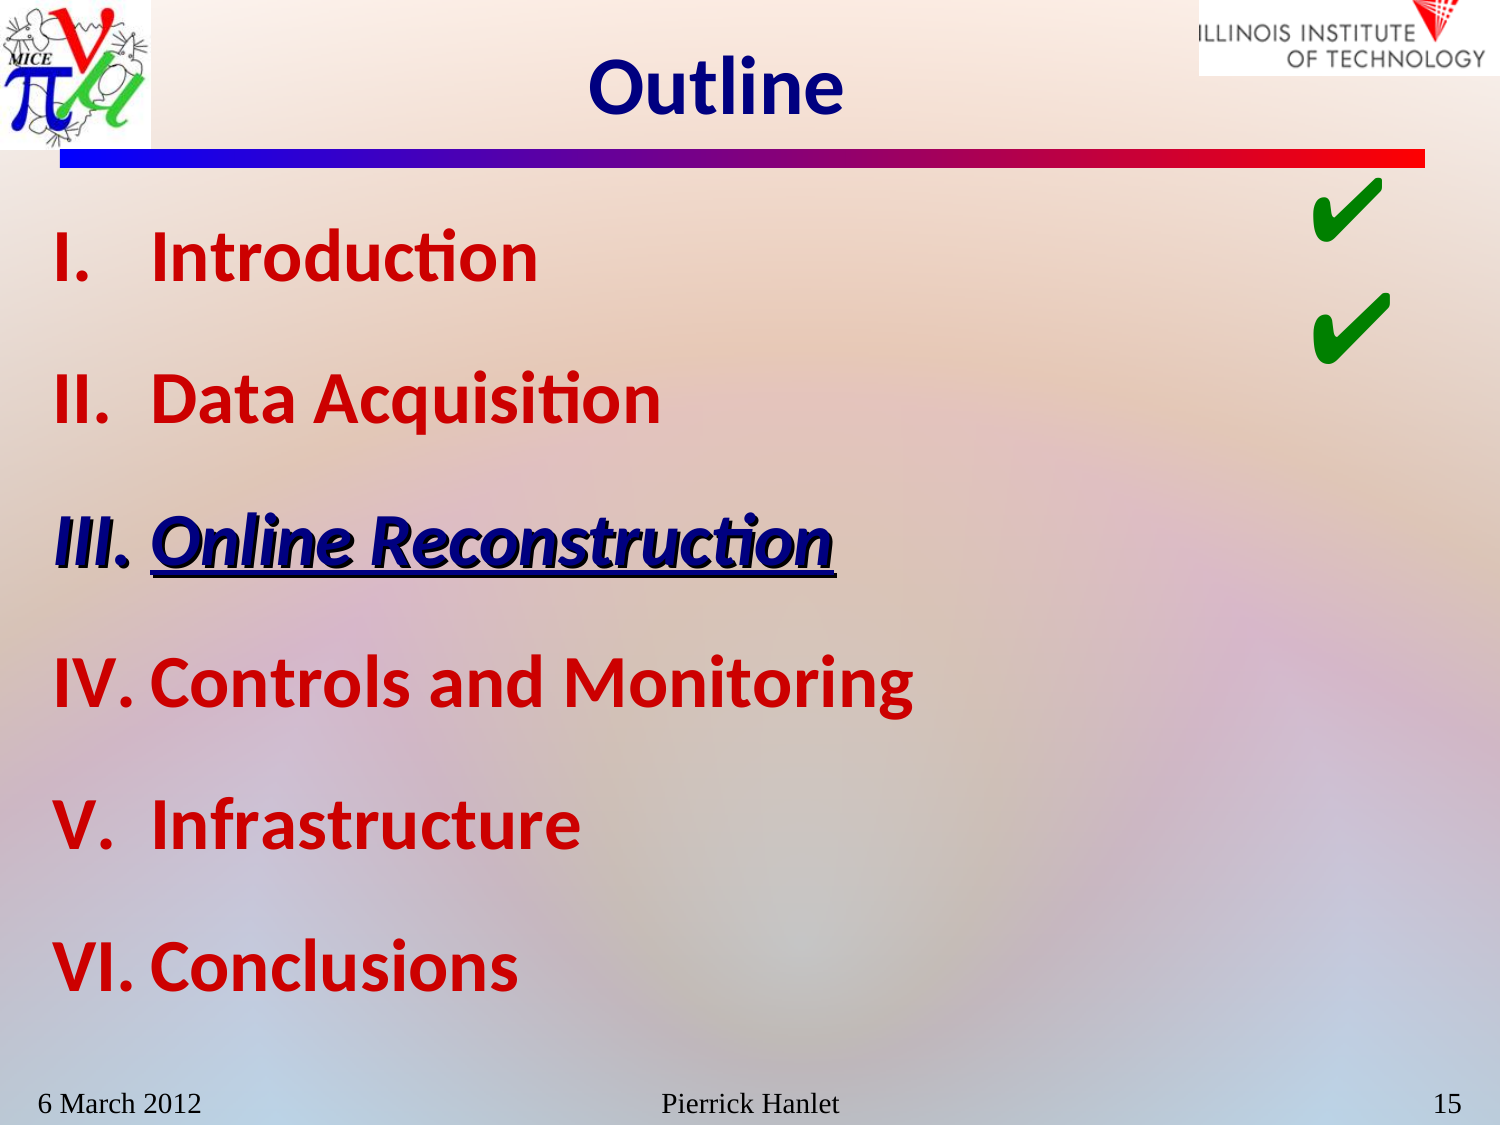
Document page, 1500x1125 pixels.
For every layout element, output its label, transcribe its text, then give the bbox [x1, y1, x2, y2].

text_box Introduction Data Acquisition Online Reconstruction Controls and Monitoring Infrastructure Conclusions [37, 187, 1463, 1078]
picture [0, 0, 1500, 1125]
title Outline [234, 38, 1200, 151]
text_box [1297, 149, 1425, 573]
